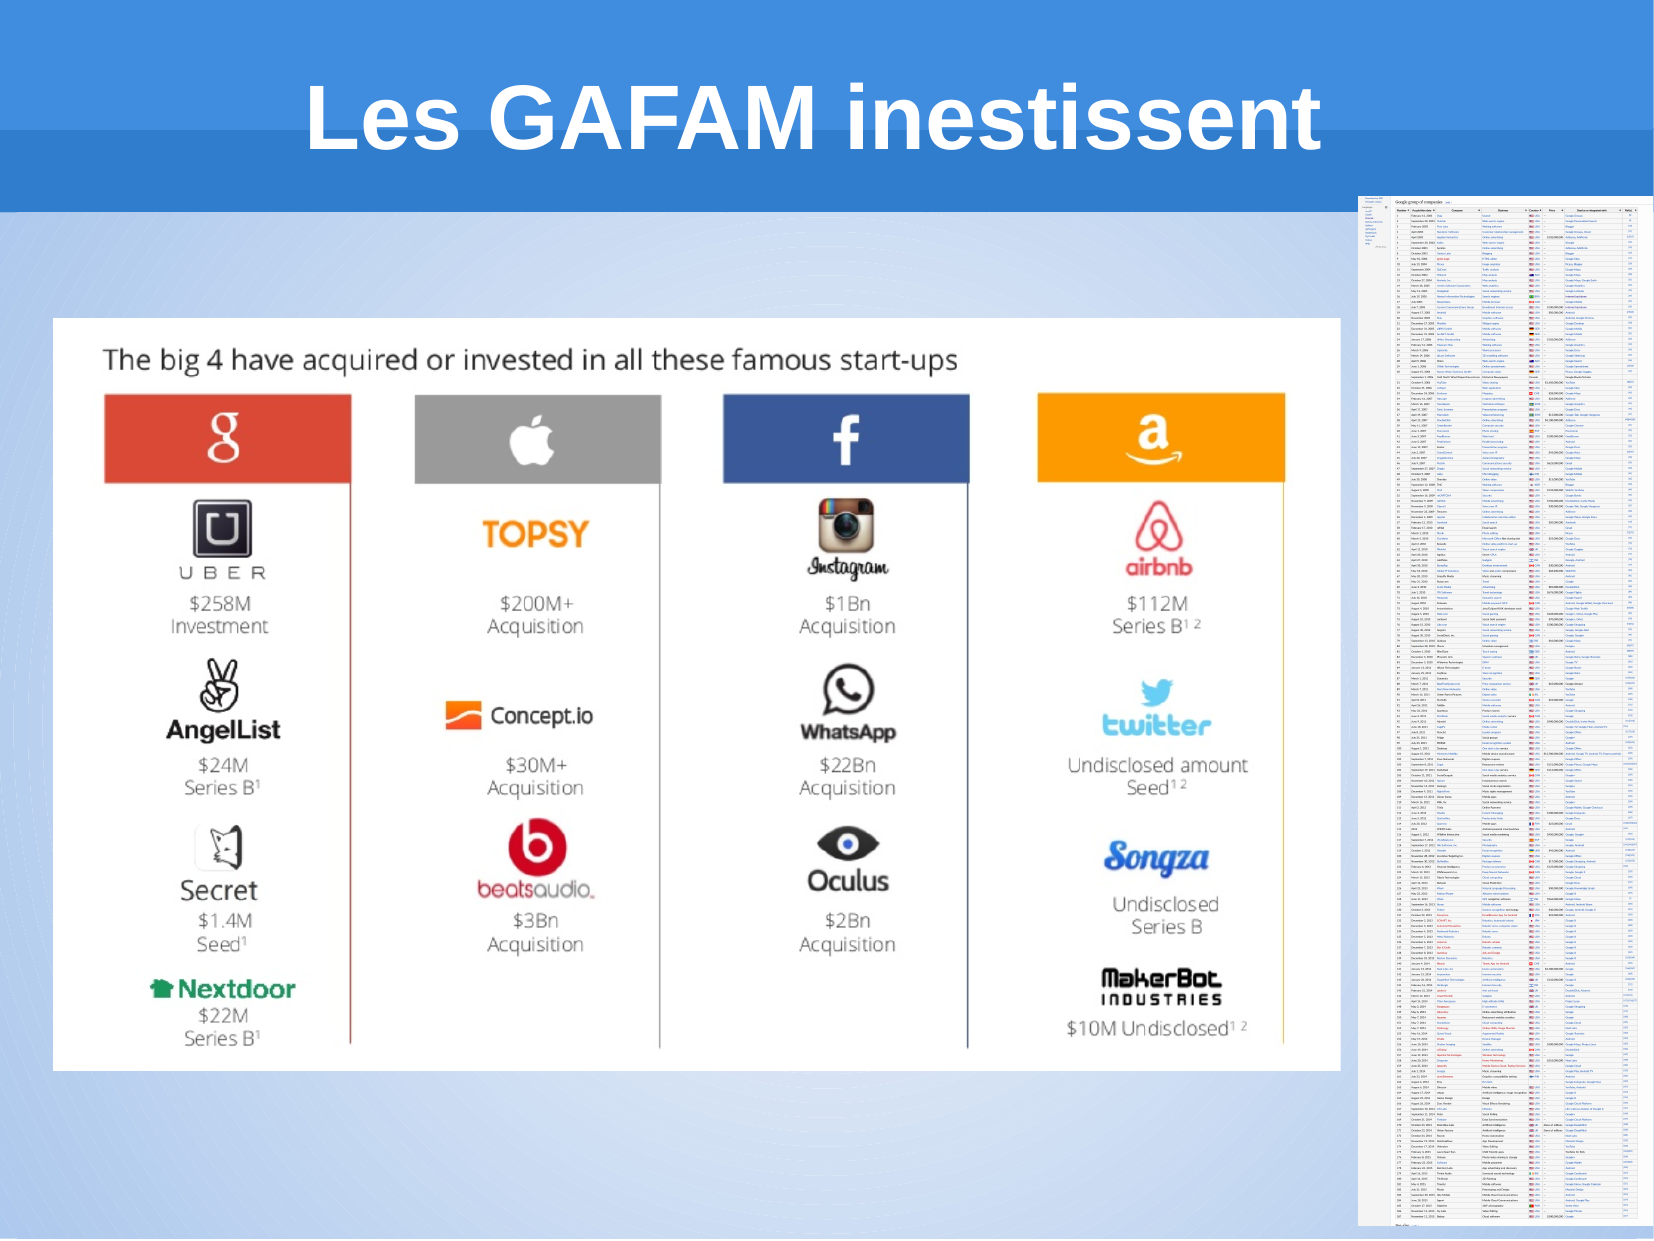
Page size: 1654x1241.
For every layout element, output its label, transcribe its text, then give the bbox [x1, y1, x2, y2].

picture [1358, 196, 1654, 1226]
title Les GAFAM inestissent [82, 13, 1571, 222]
list [82, 290, 1358, 1010]
picture [53, 318, 1341, 1072]
